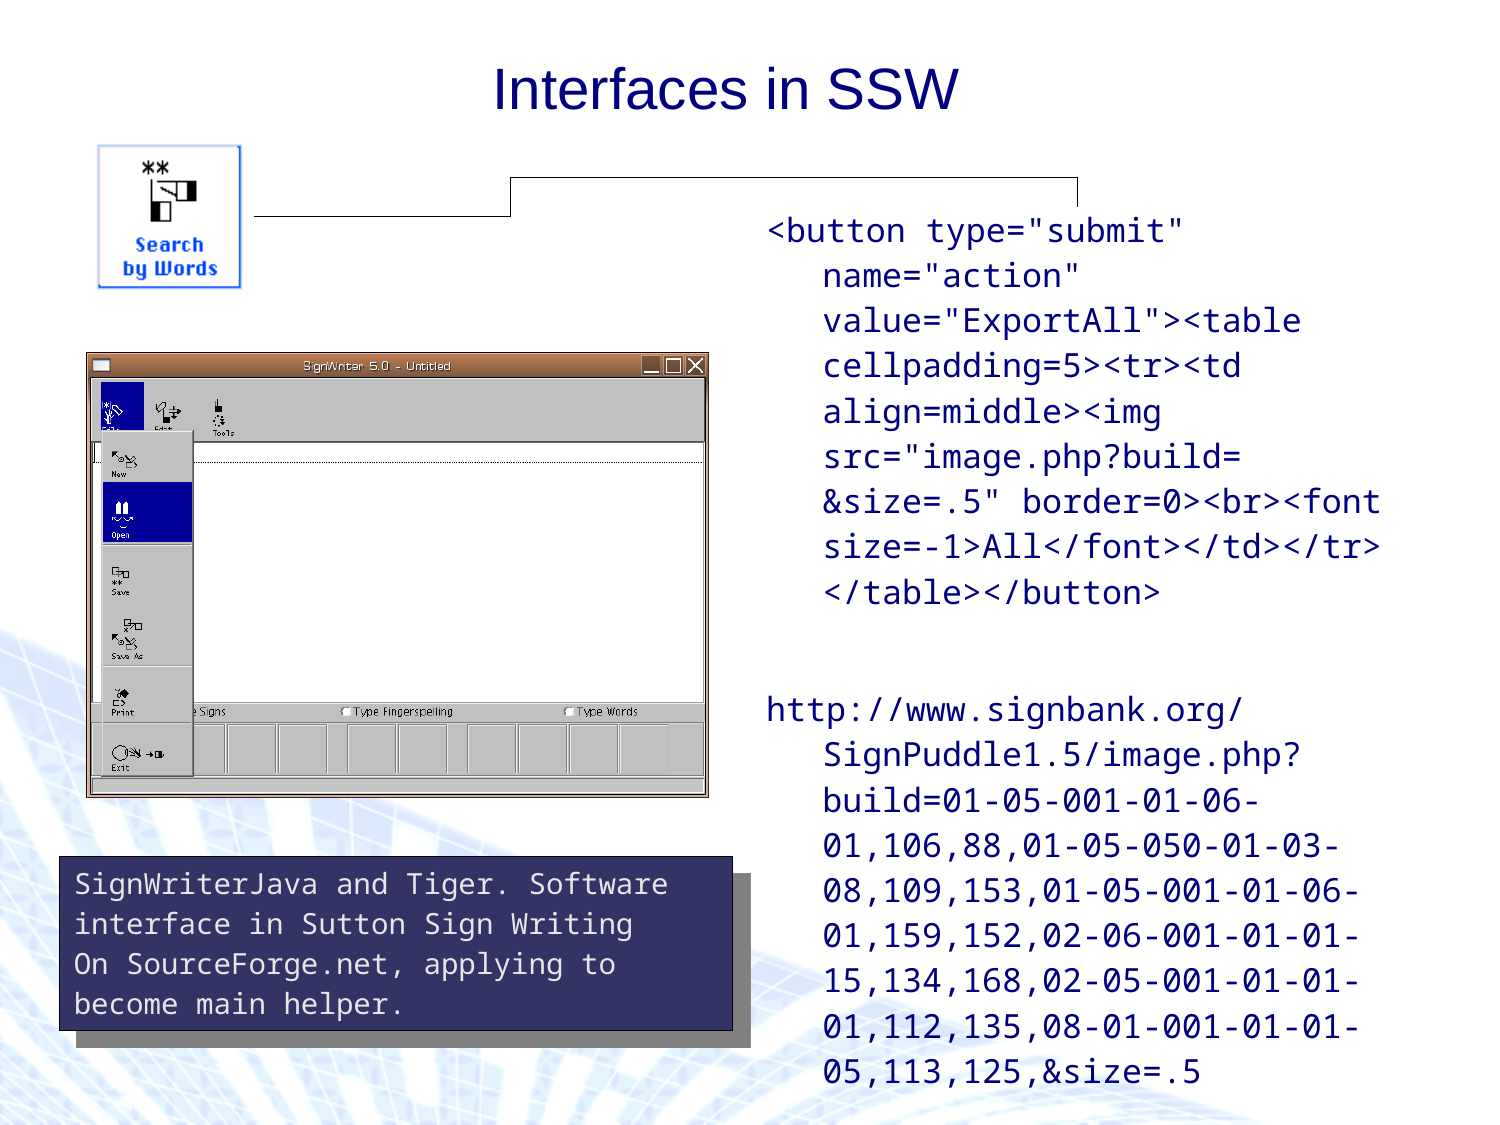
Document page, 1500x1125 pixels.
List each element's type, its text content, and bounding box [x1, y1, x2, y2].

picture [88, 137, 255, 296]
title Interfaces in SSW [88, 0, 1364, 178]
picture [0, 352, 1306, 1125]
list <button type="submit" name="action" value="ExportAll"><table cellpadding=5><tr><td align=middle><img src="image.php?build= &size=.5" border=0><br><font size=-1>All</font></td></tr></table></button> http://www.signbank.org/SignPuddle1.5/image.php?build=01-05-001-01-06-01,106,88,01-05-050-01-03-08,109,153,01-05-001-01-06-01,159,152,02-06-001-01-01-15,134,168,02-05-001-01-01-01,112,135,08-01-001-01-01-05,113,125,&size=.5 [766, 206, 1389, 1009]
text_box SignWriterJava and Tiger. Software interface in Sutton Sign Writing On SourceForge.net, applying to become main helper. [59, 856, 733, 1010]
